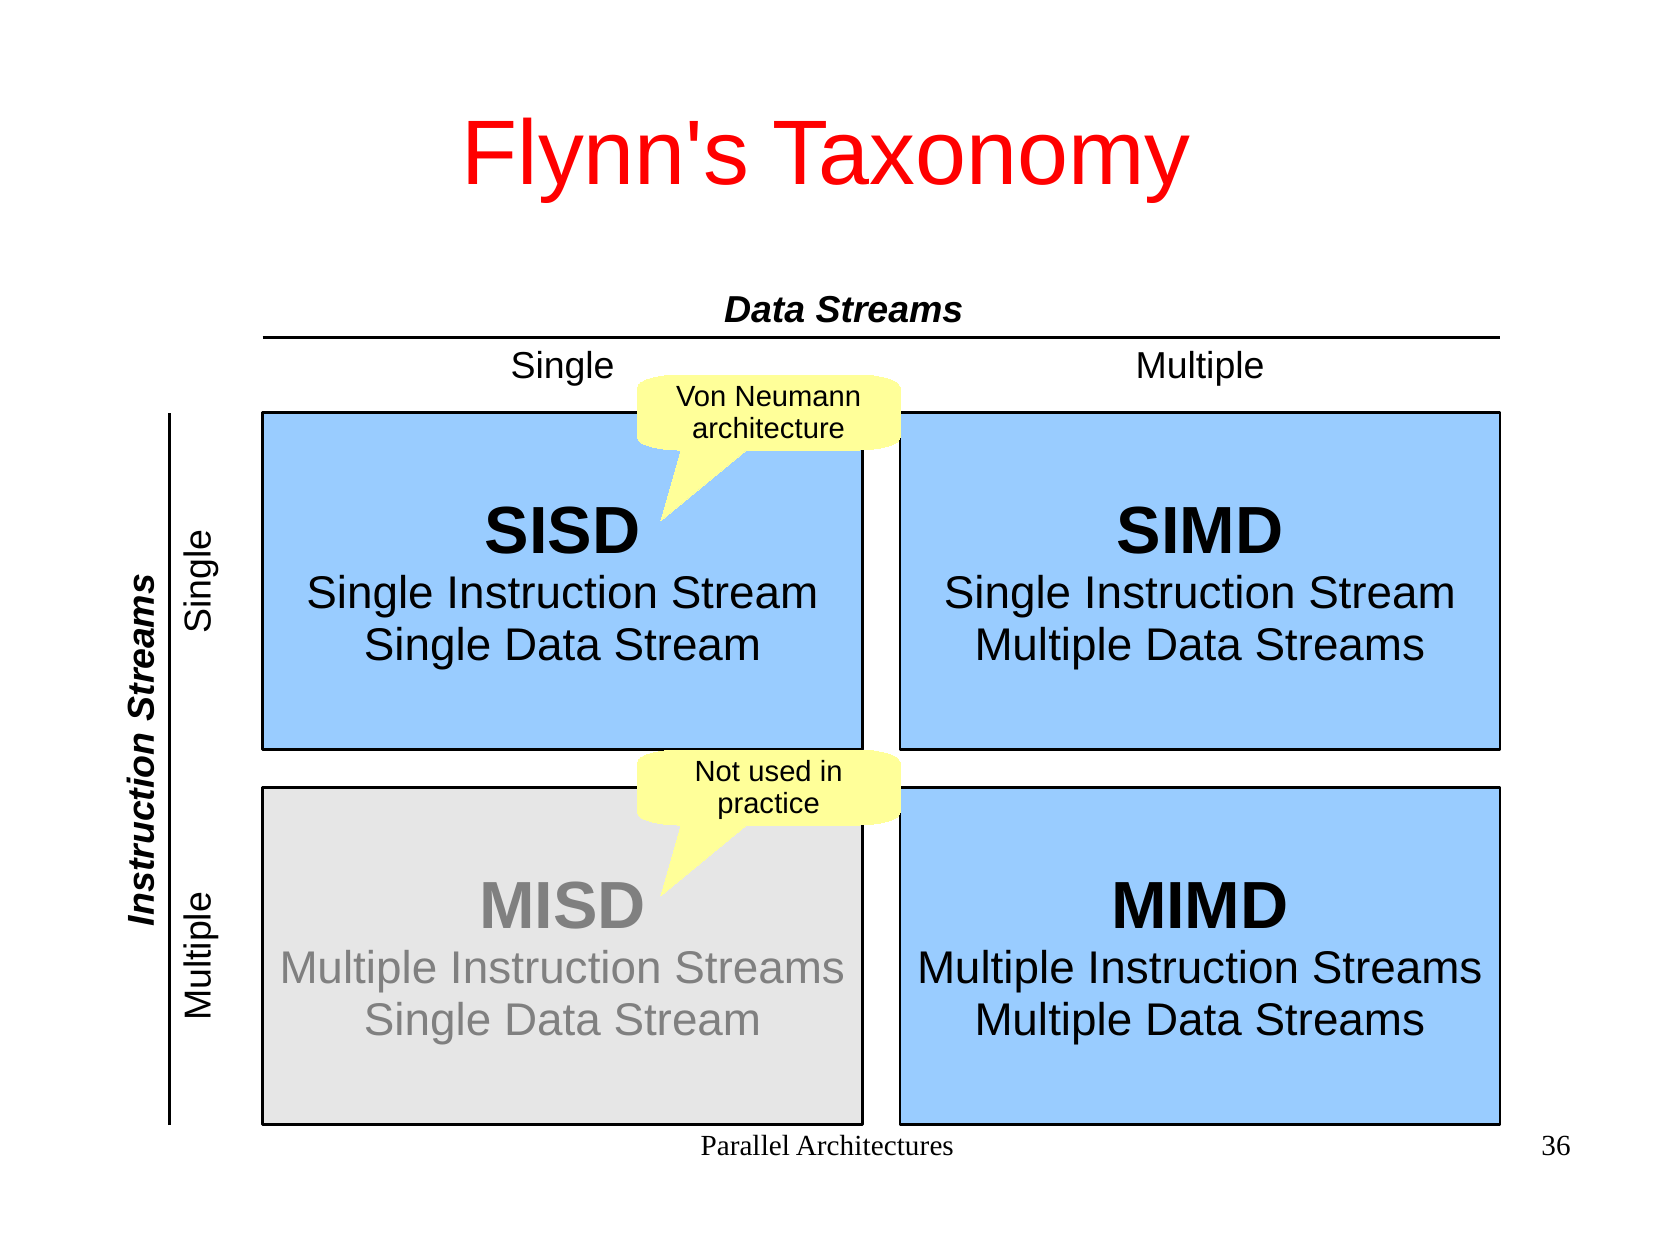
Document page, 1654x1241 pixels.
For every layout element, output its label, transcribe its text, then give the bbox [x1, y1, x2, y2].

text_box MIMD Multiple Instruction Streams Multiple Data Streams [900, 787, 1501, 1125]
text_box Single [169, 412, 227, 751]
text_box SISD Single Instruction Stream Single Data Stream [262, 412, 863, 750]
text_box Multiple [1087, 339, 1313, 395]
title Flynn's Taxonomy [82, 49, 1571, 257]
text_box Single [450, 339, 676, 395]
text_box Instruction Streams [112, 487, 170, 1013]
text_box Not used in practice [637, 750, 901, 896]
text_box Multiple [169, 787, 227, 1126]
text_box Data Streams [600, 280, 1088, 336]
text_box SIMD Single Instruction Stream Multiple Data Streams [900, 412, 1501, 750]
text_box Von Neumann architecture [637, 375, 901, 521]
text_box MISD Multiple Instruction Streams Single Data Stream [262, 787, 863, 1125]
